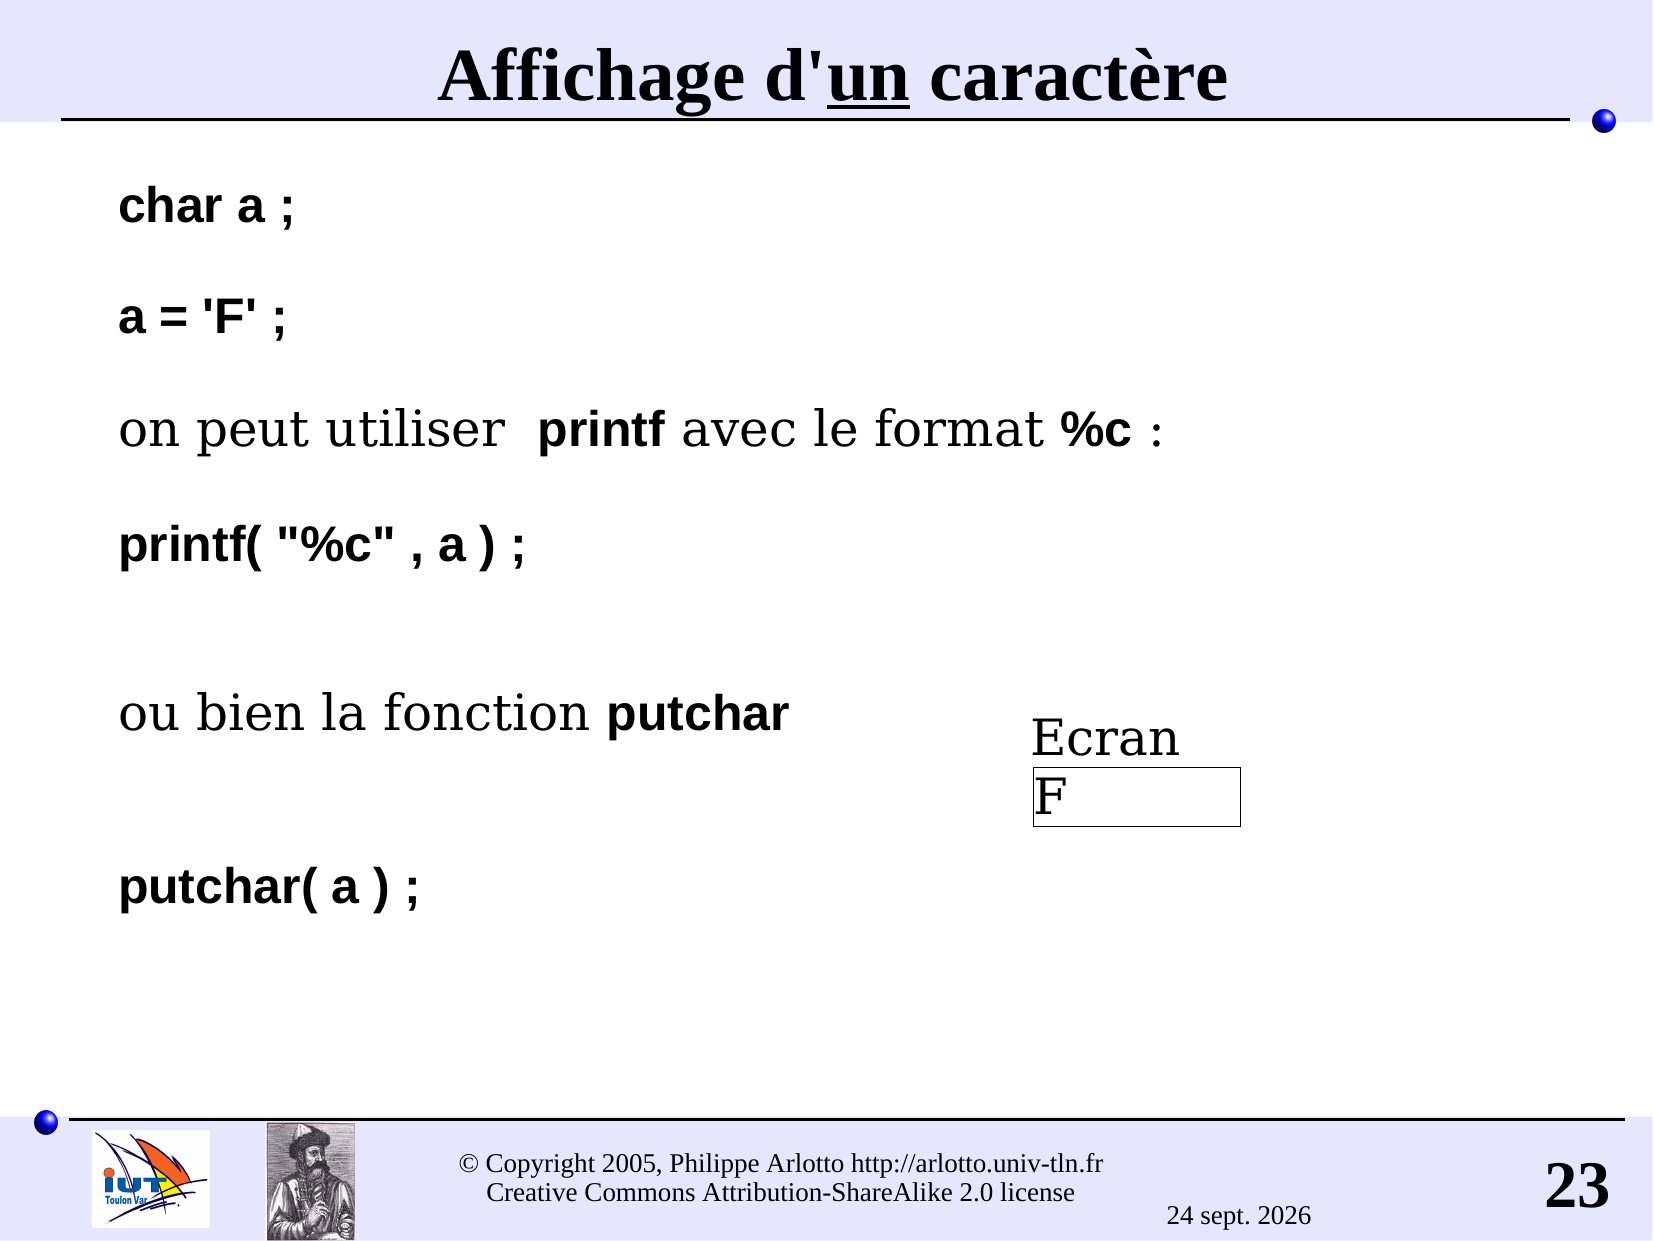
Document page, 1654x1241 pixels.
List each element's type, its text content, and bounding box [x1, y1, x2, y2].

text_box Ecran [1030, 708, 1182, 767]
text_box char a ; a = 'F' ; on peut utiliser printf avec le format %c : printf( "%c" , a ) ; ou bien la fonction putchar putchar( a ) ; [118, 177, 1166, 1031]
text_box F [1033, 767, 1241, 827]
title Affichage d'un caractère [88, 26, 1578, 125]
picture [265, 1122, 355, 1241]
